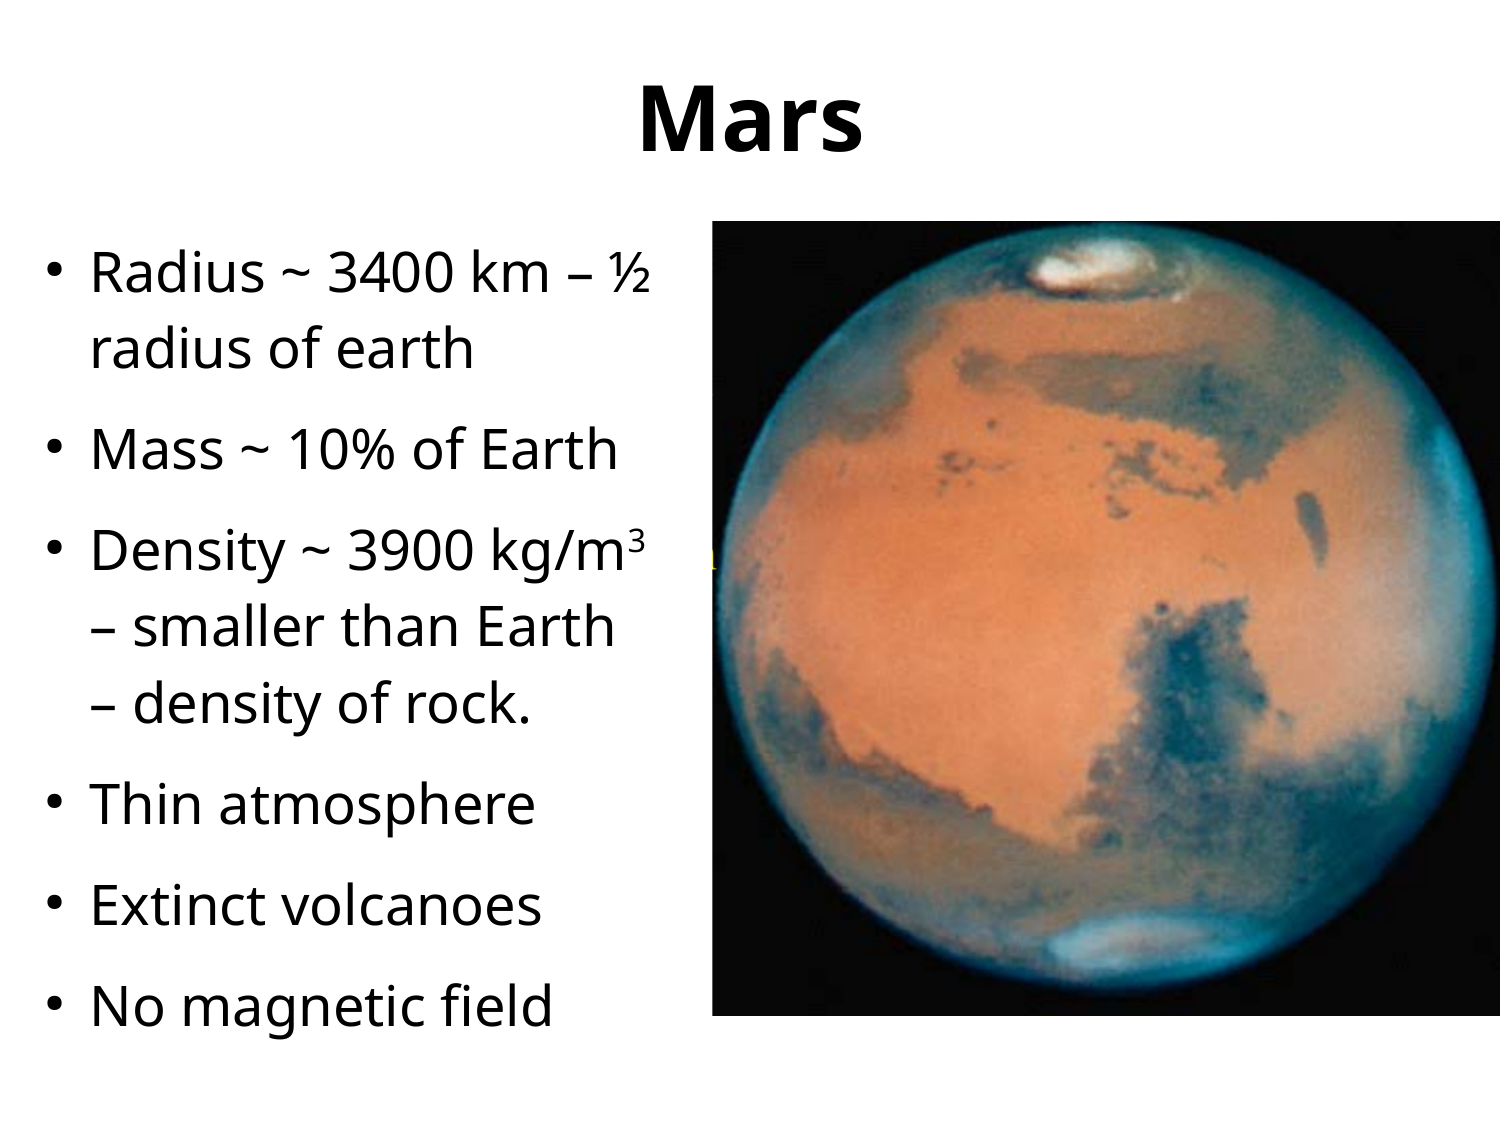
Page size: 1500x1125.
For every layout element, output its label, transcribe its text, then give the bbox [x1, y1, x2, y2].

title Mars [30, 22, 1471, 210]
picture [712, 221, 1500, 1016]
list Radius ~ 3400 km – ½ radius of earth Mass ~ 10% of Earth Density ~ 3900 kg/m3 – smaller than Earth – density of rock. Thin atmosphere Extinct volcanoes No magnetic field [30, 232, 654, 1125]
